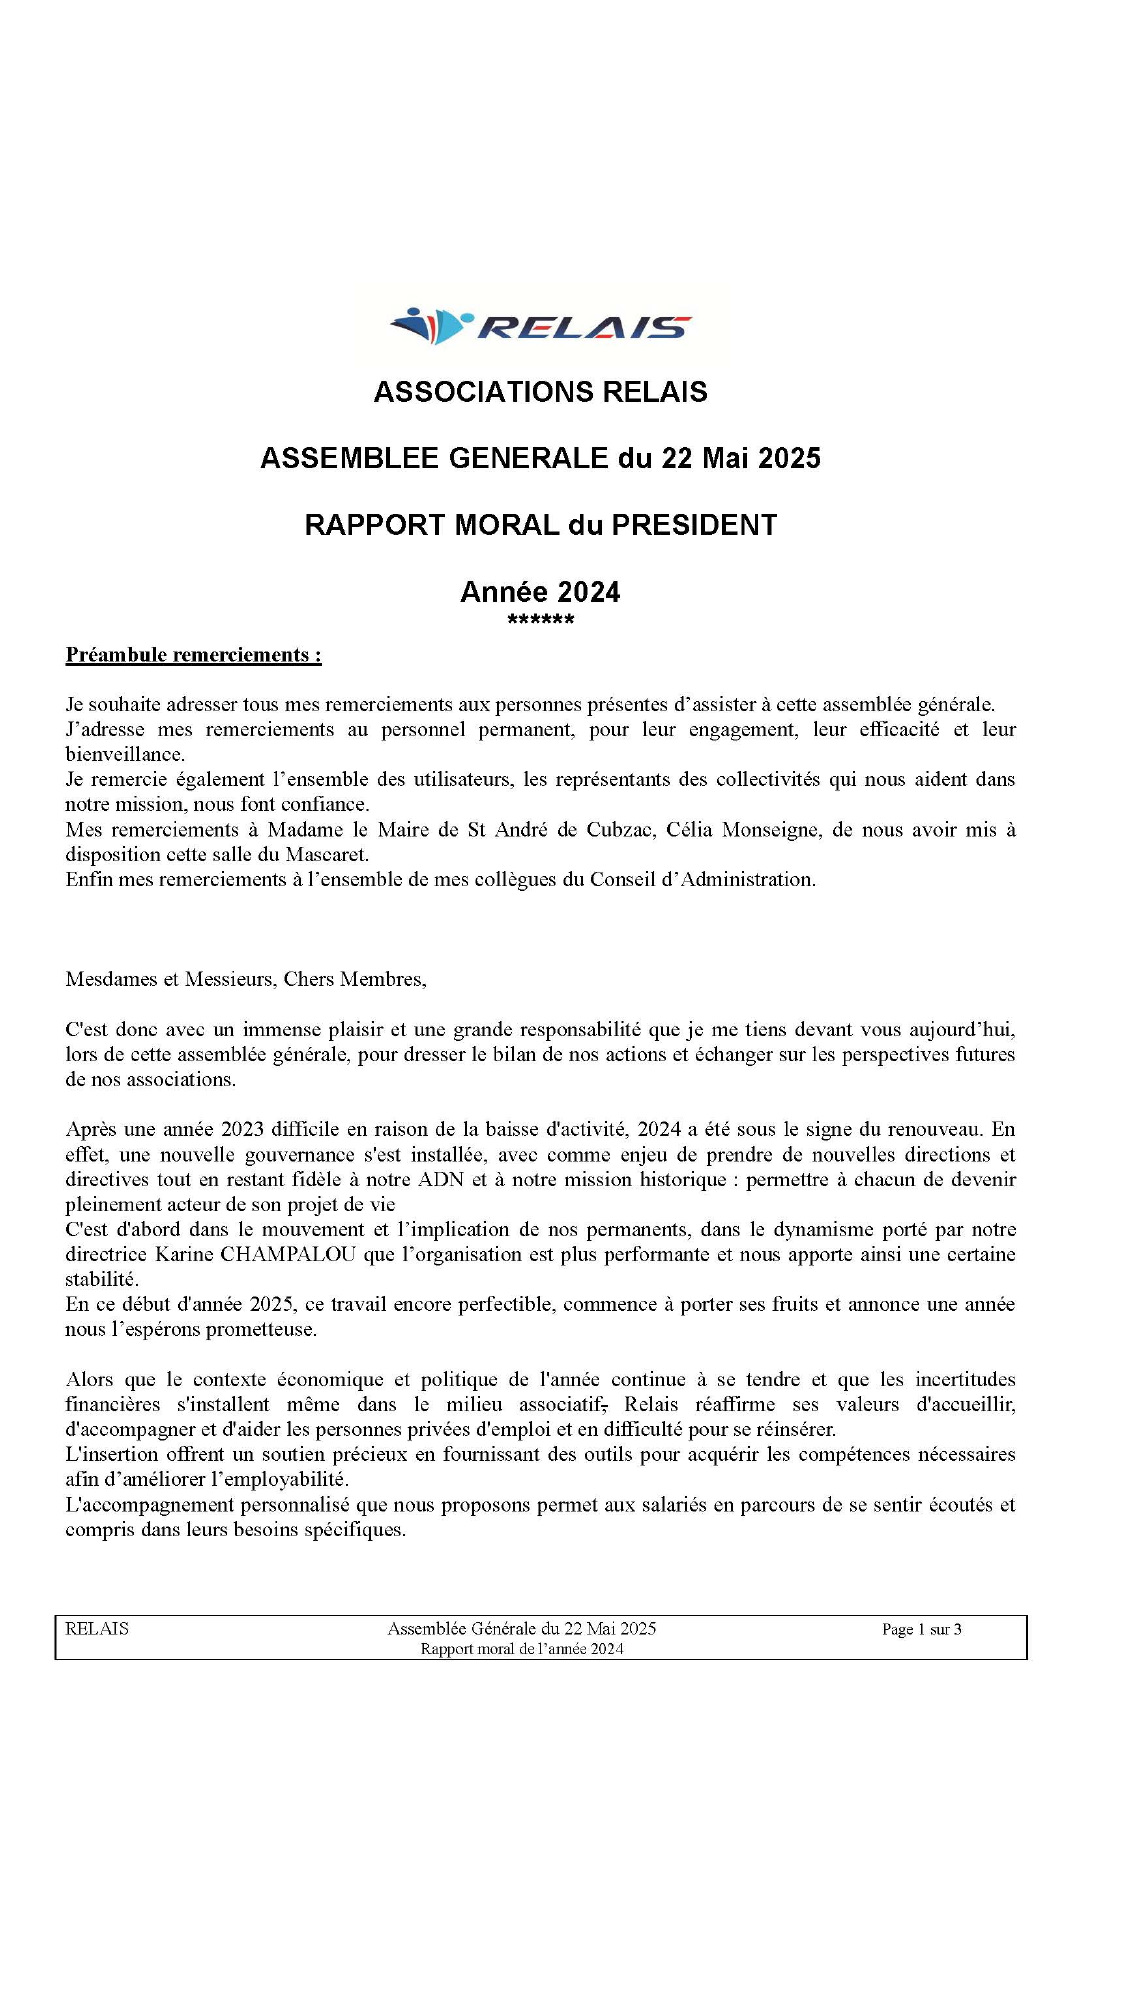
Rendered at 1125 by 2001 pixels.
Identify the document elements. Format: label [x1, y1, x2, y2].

picture [0, 200, 1078, 1724]
